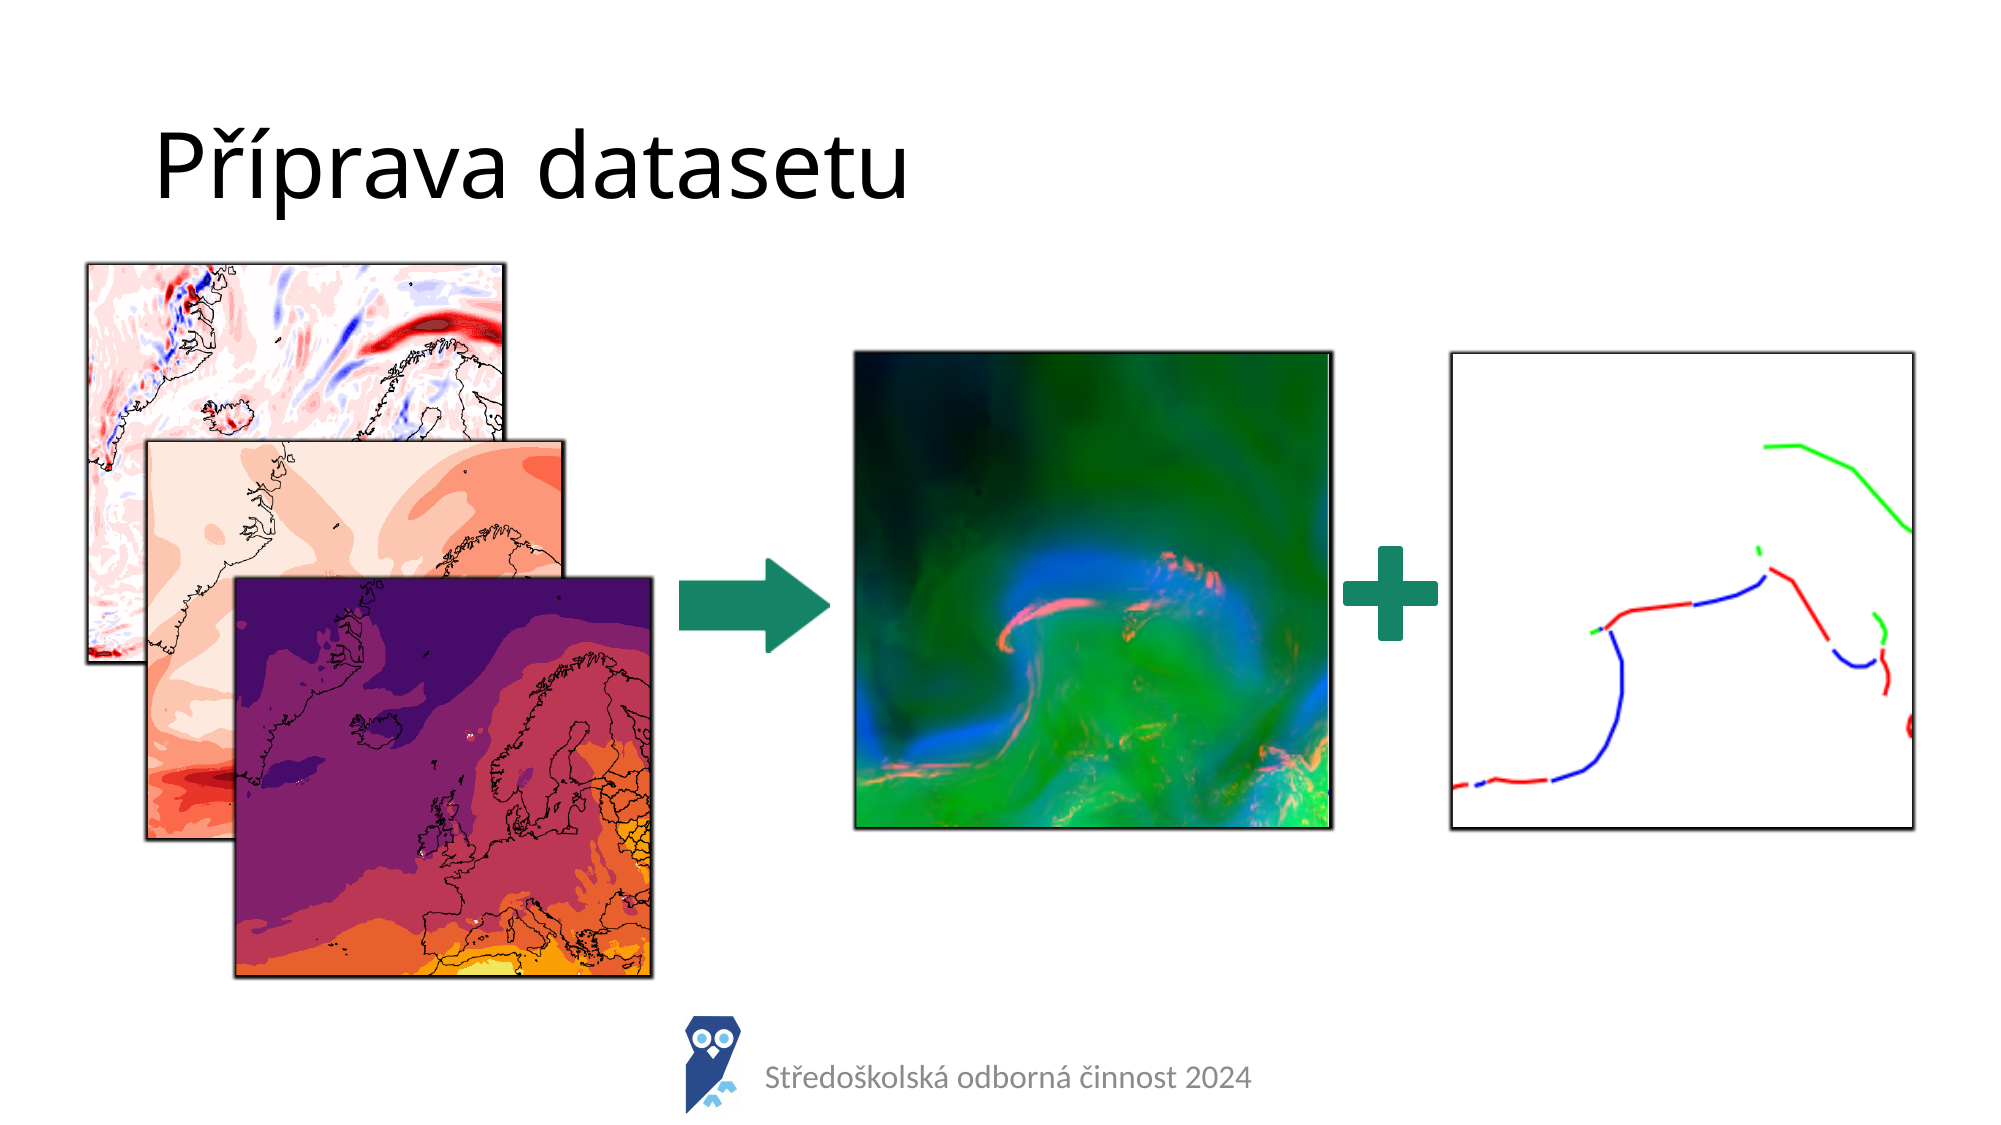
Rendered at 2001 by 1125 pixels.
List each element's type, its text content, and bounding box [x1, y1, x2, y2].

picture [679, 557, 830, 653]
picture [1452, 354, 1939, 827]
picture [856, 354, 1329, 827]
footer Středoškolská odborná činnost 2024 [748, 1044, 1269, 1105]
title Příprava datasetu [137, 59, 1863, 278]
text_box [1346, 549, 1436, 638]
picture [685, 1016, 741, 1114]
picture [88, 265, 650, 975]
